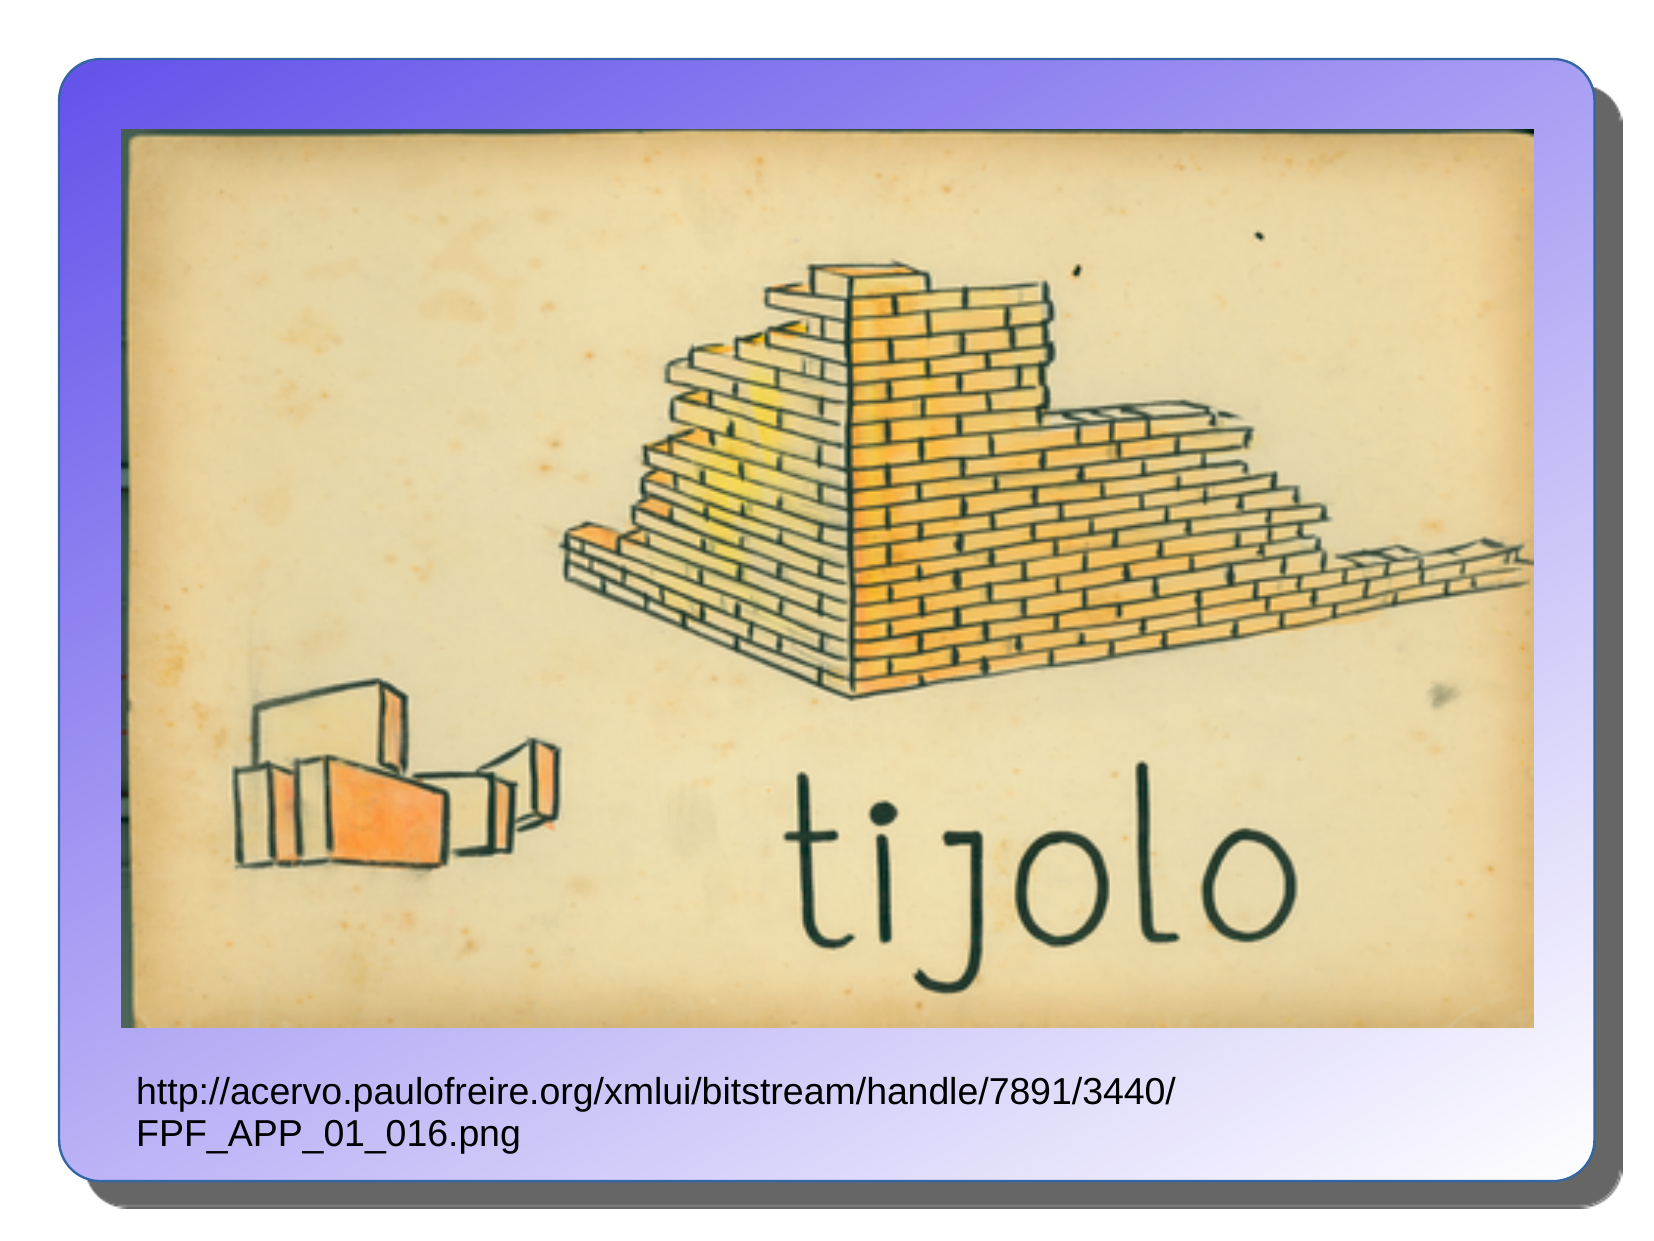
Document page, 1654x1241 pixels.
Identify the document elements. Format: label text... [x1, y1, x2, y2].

picture [121, 129, 1534, 1028]
text_box http://acervo.paulofreire.org/xmlui/bitstream/handle/7891/3440/FPF_APP_01_016.png [121, 1062, 1536, 1162]
